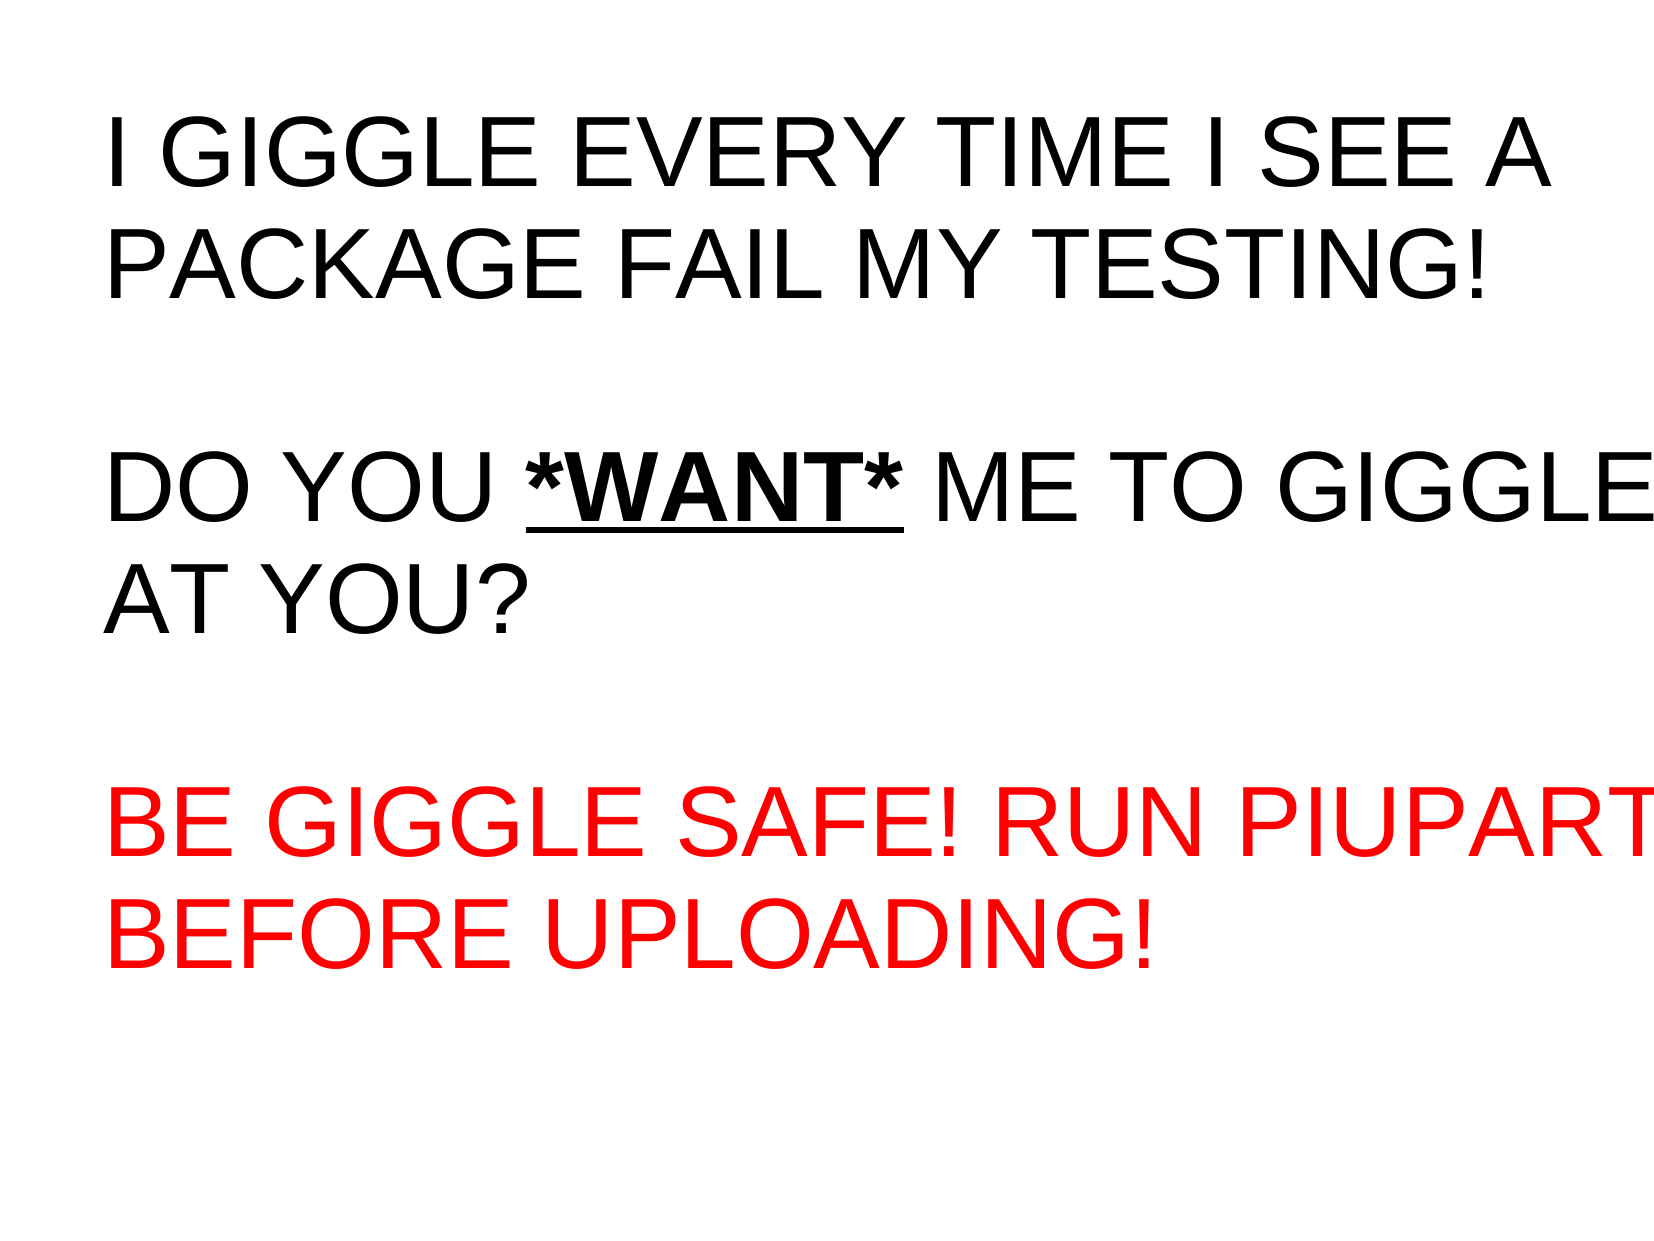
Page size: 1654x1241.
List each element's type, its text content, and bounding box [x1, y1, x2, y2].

text_box I GIGGLE EVERY TIME I SEE A PACKAGE FAIL MY TESTING! DO YOU *WANT* ME TO GIGGLE AT YOU? BE GIGGLE SAFE! RUN PIUPARTS BEFORE UPLOADING! [88, 88, 1458, 1102]
